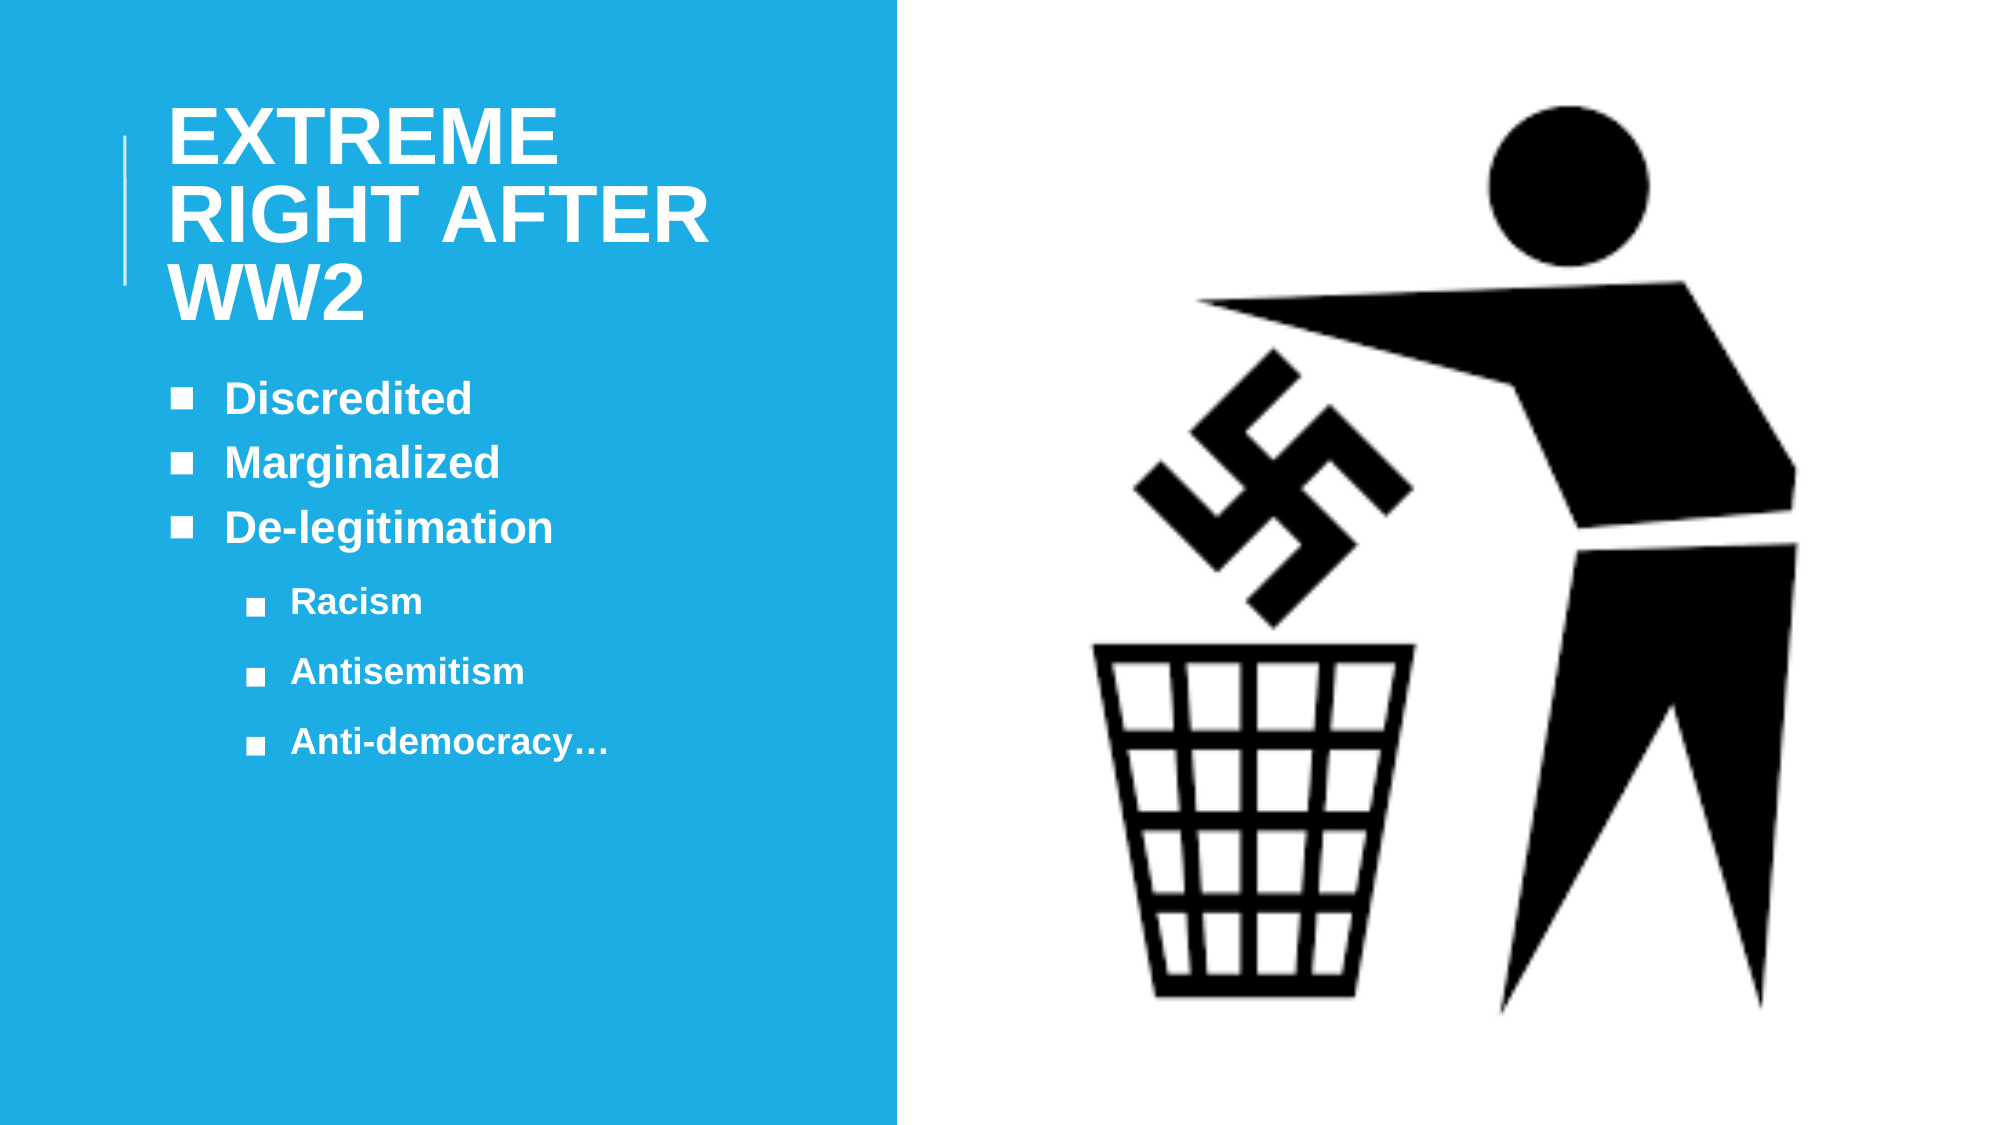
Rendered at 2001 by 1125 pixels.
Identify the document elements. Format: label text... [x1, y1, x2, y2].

text_box [0, 0, 897, 1125]
list Discredited Marginalized De-legitimation Racism Antisemitism Anti-democracy… [168, 375, 790, 1020]
title EXTREME RIGHT AFTER WW2 [168, 96, 788, 342]
picture [1084, 104, 1811, 1020]
